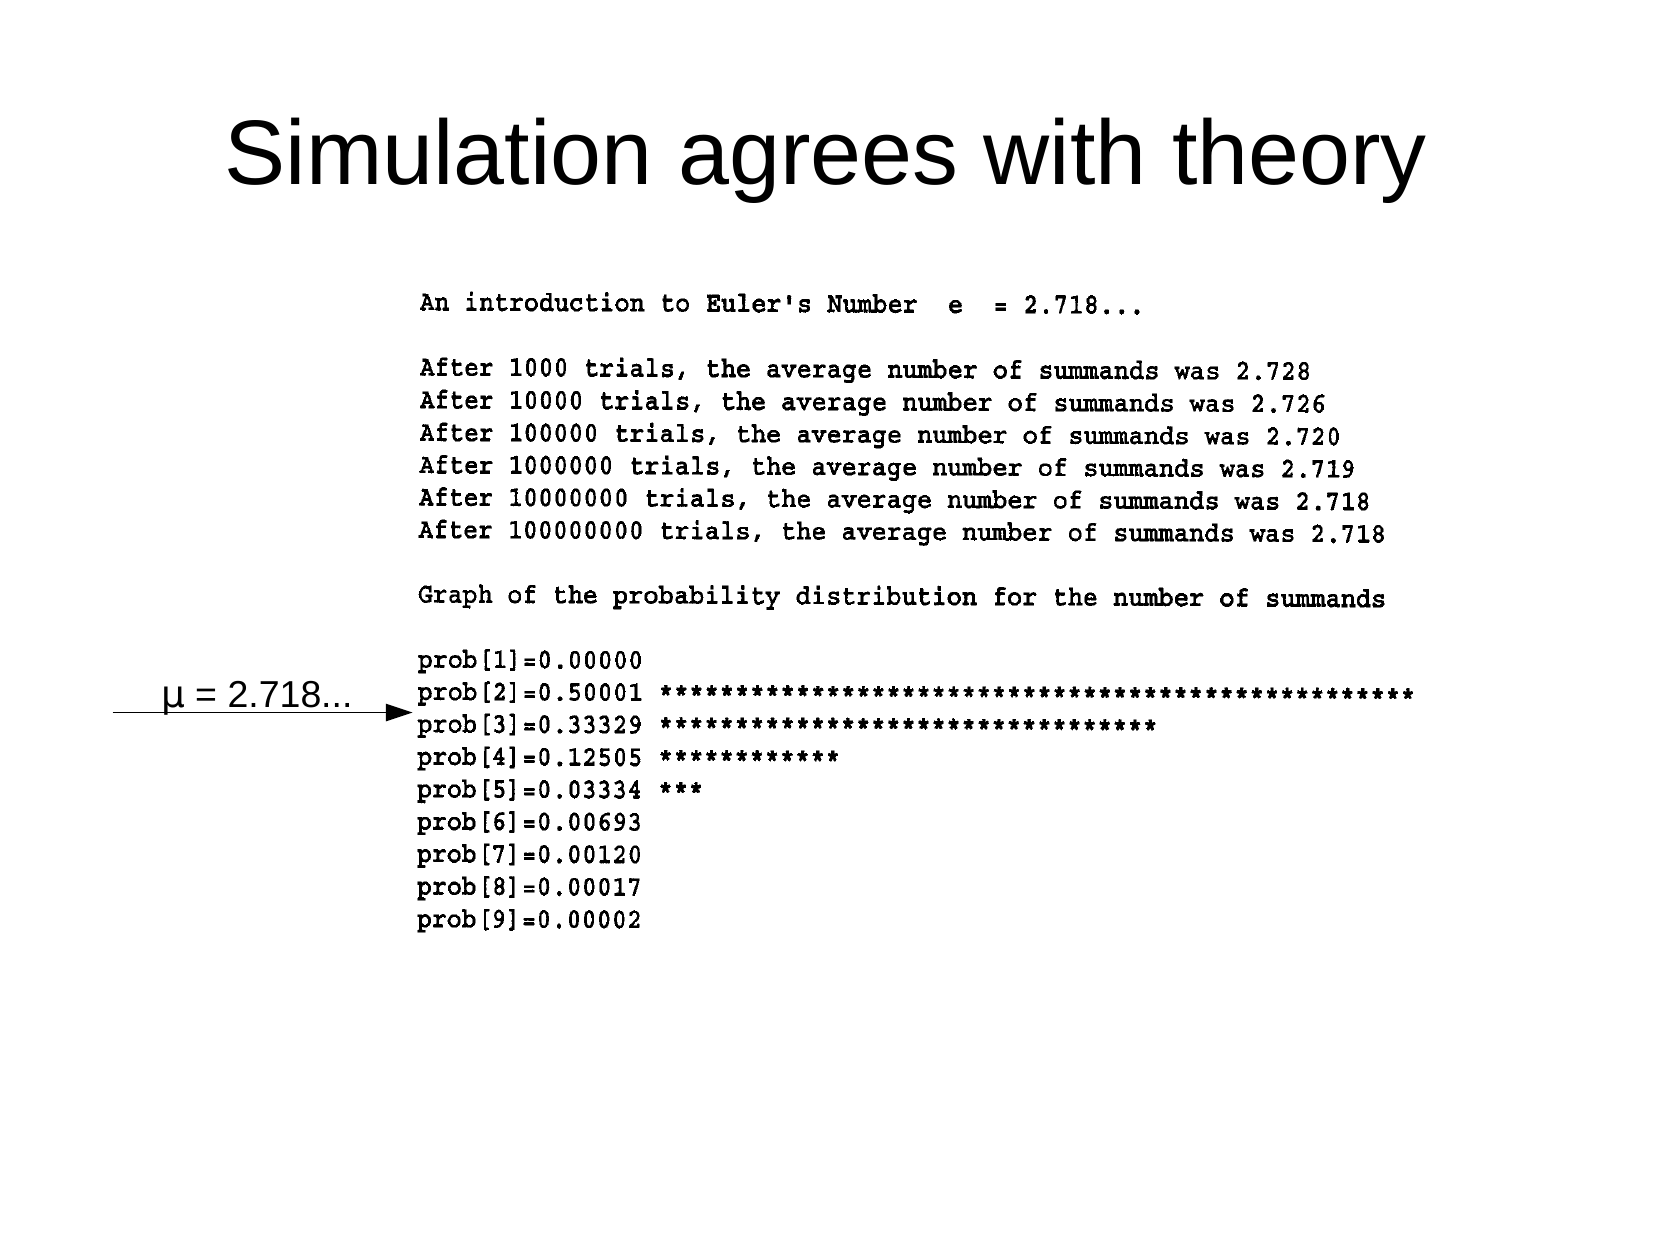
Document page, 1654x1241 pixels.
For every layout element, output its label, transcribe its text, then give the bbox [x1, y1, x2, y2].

picture [375, 262, 1501, 976]
text_box μ = 2.718... [146, 665, 368, 724]
title Simulation agrees with theory [82, 49, 1571, 257]
